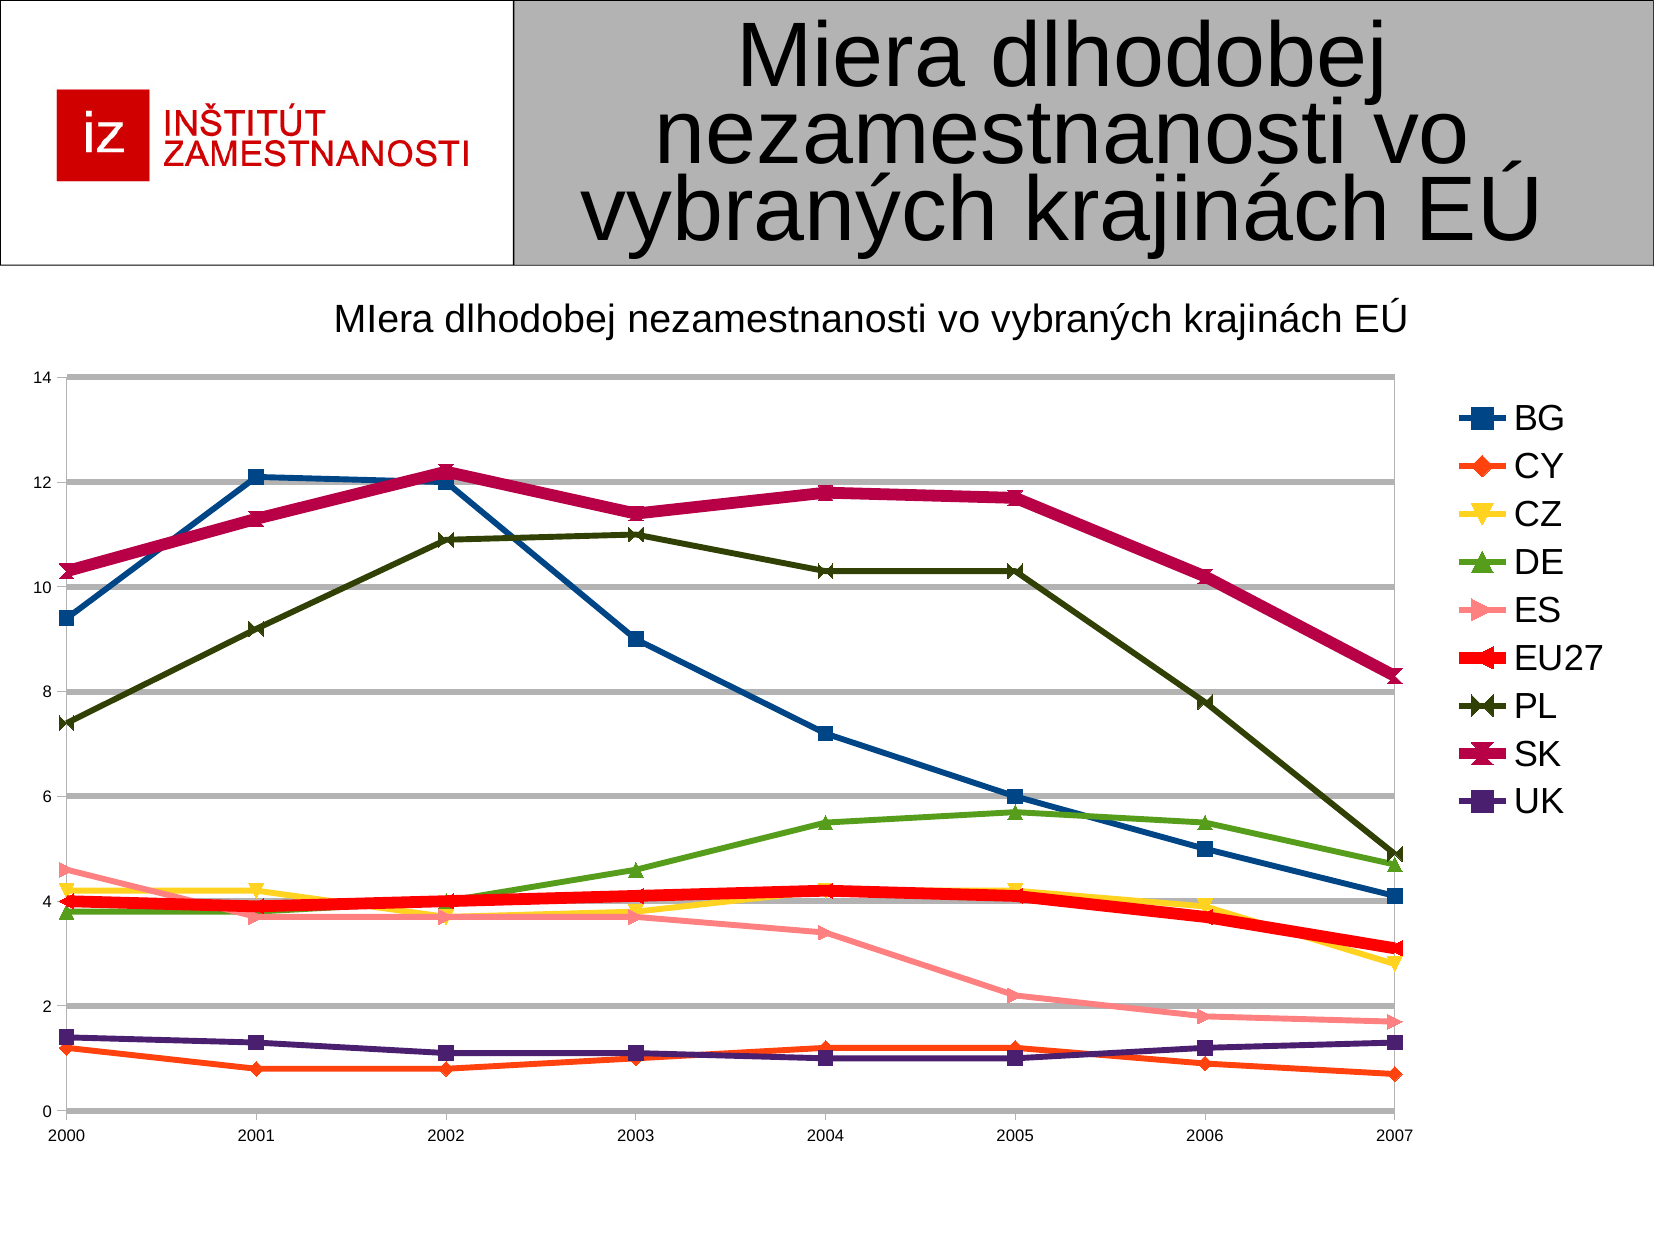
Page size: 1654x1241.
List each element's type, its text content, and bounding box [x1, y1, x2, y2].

title Miera dlhodobej nezamestnanosti vo vybraných krajinách EÚ [560, 12, 1565, 265]
picture [5, 8, 512, 257]
chart [0, 265, 1654, 1182]
